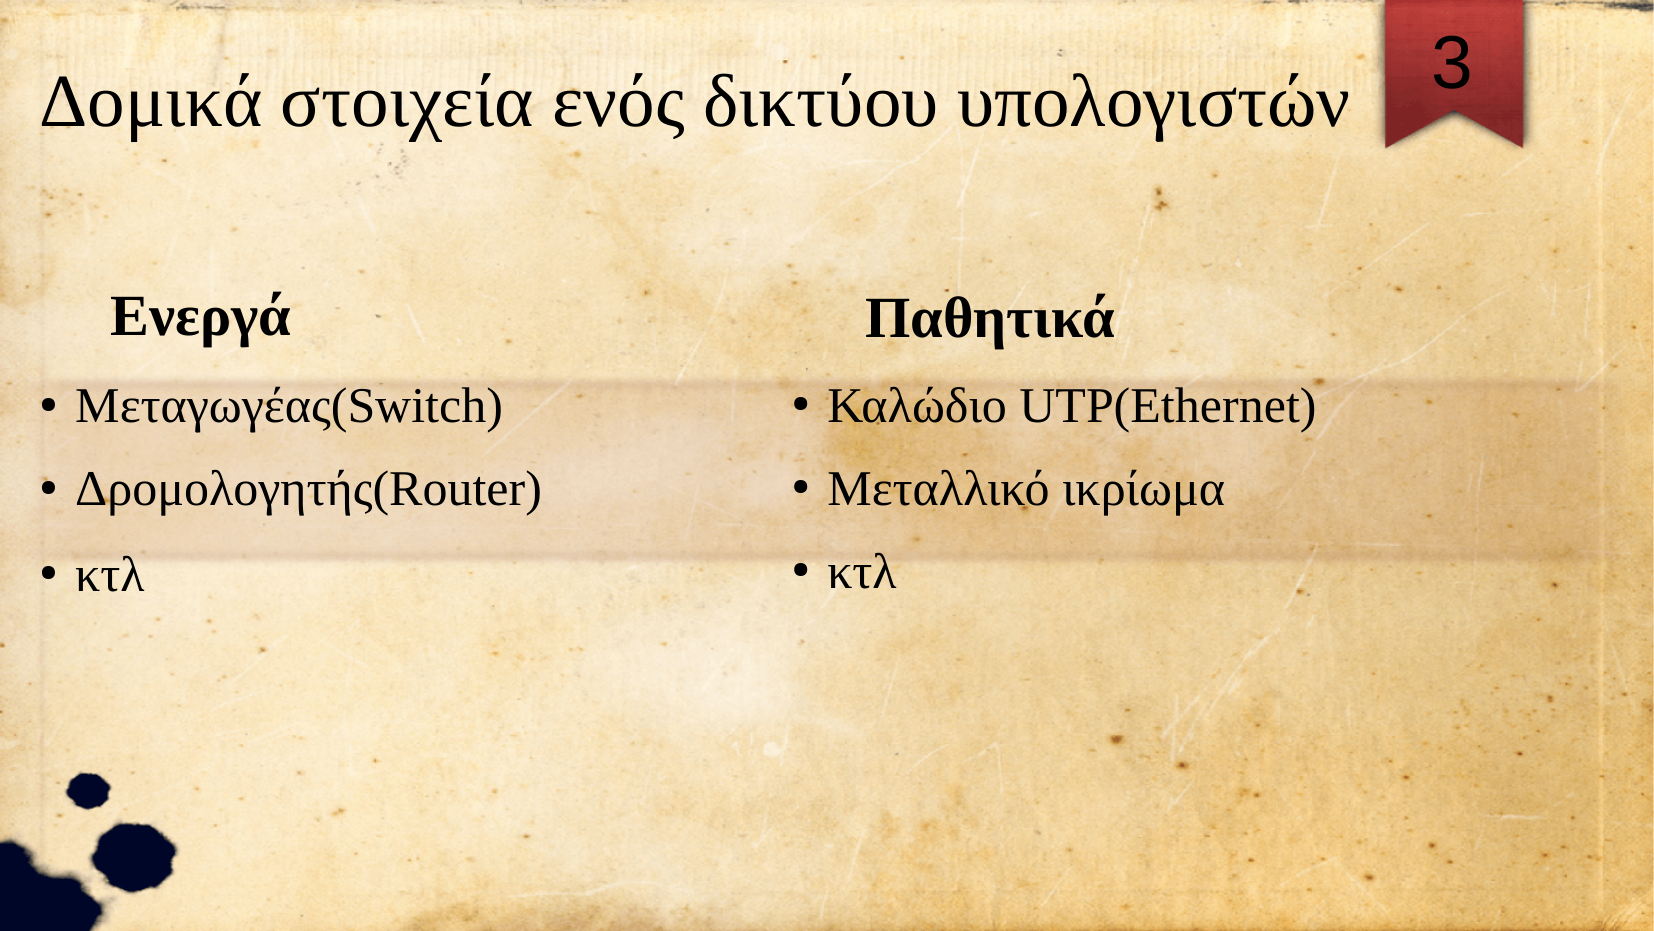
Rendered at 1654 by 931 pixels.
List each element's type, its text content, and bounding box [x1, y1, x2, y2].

text_box Παθητικά Καλώδιο UTP(Ethernet) Μεταλλικό ικρίωμα κτλ [777, 245, 1432, 815]
title Δομικά στοιχεία ενός δικτύου υπολογιστών [12, 23, 1399, 180]
text_box 3 [1417, 13, 1508, 118]
list Ενεργά Μεταγωγέας(Switch) Δρομολογητής(Router) κτλ [39, 251, 736, 787]
picture [0, 0, 1654, 931]
